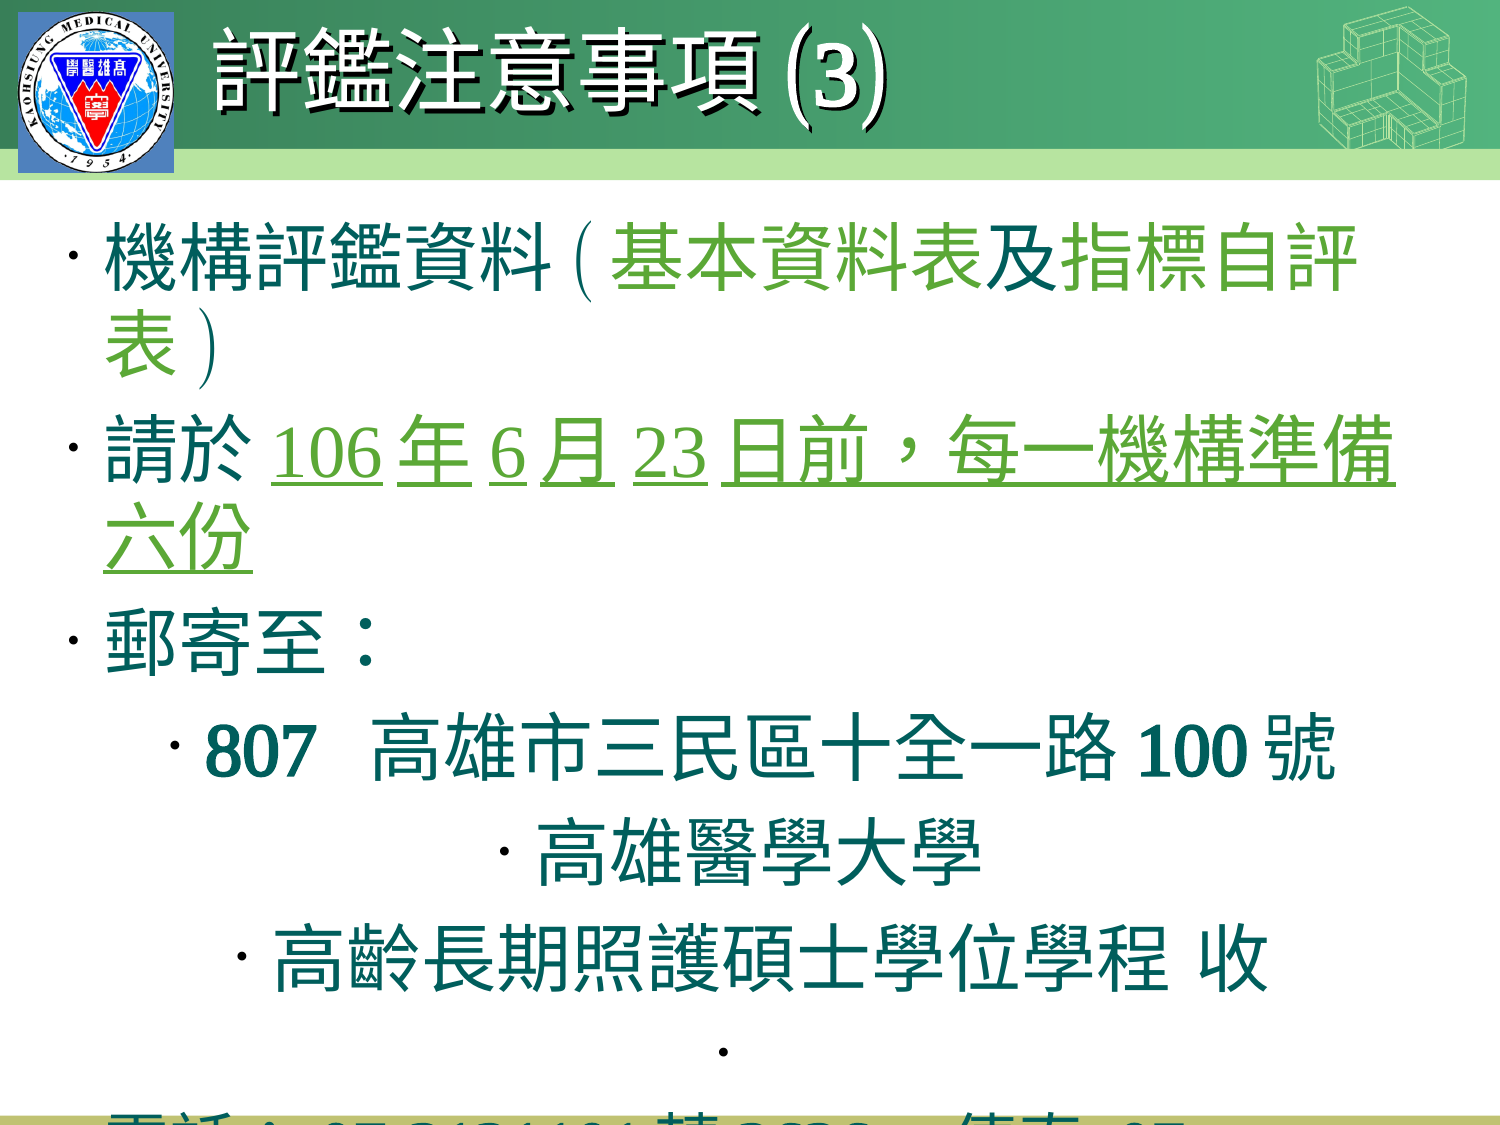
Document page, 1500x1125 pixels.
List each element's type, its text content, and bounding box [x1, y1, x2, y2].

title 評鑑注意事項(3) [194, 5, 1308, 142]
list 機構評鑑資料(基本資料表及指標自評表) 請於106年6月23日前，每一機構準備六份 郵寄至： 807 高雄市三民區十全一路100號 高雄醫學大學 高齡長期照護碩士學位學程 收 電話：07-3121101轉2636 傳真:07-3218364 [53, 207, 1454, 1082]
picture [17, 11, 174, 173]
